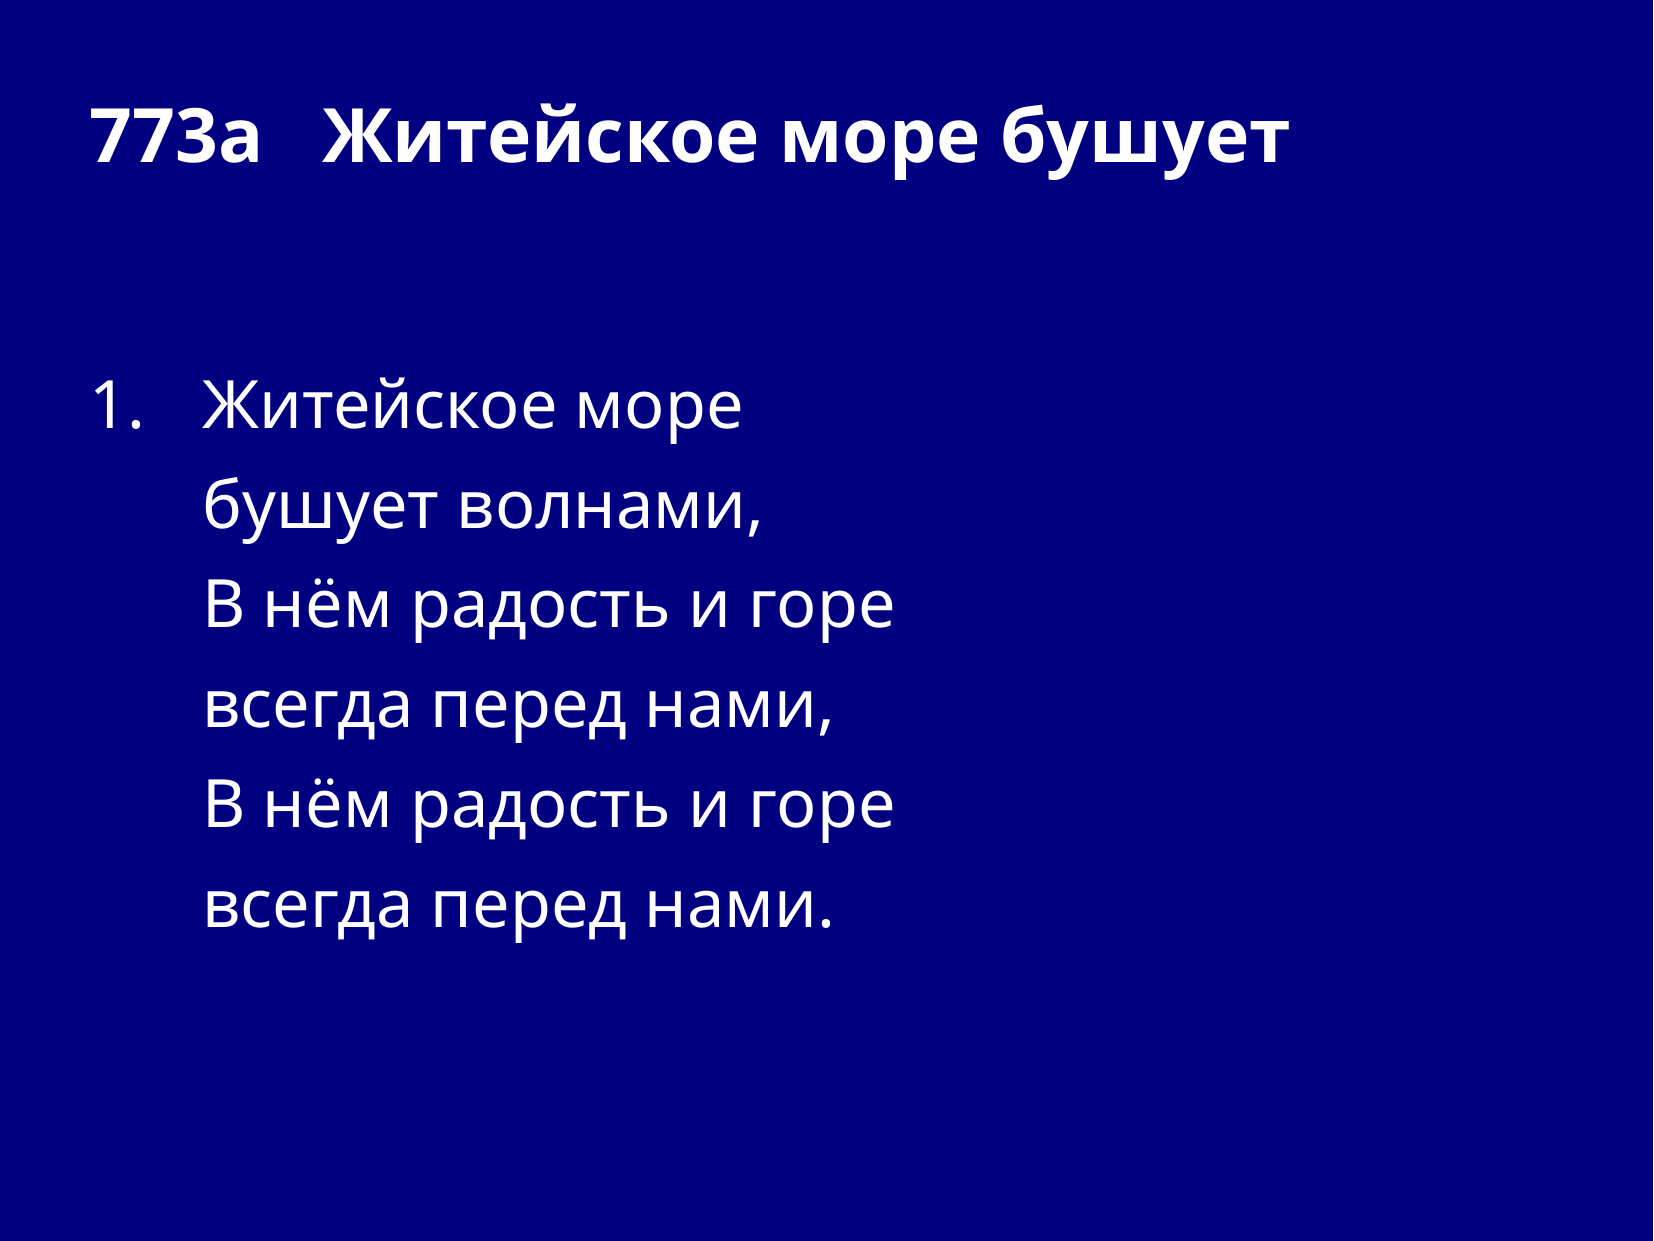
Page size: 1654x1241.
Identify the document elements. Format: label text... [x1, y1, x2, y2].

text_box 773а Житейское море бушует [75, 75, 1557, 188]
text_box 1. Житейское море бушует волнами, В нём радость и горе всегда перед нами, В нём радость и горе всегда перед нами. [75, 150, 1576, 1163]
